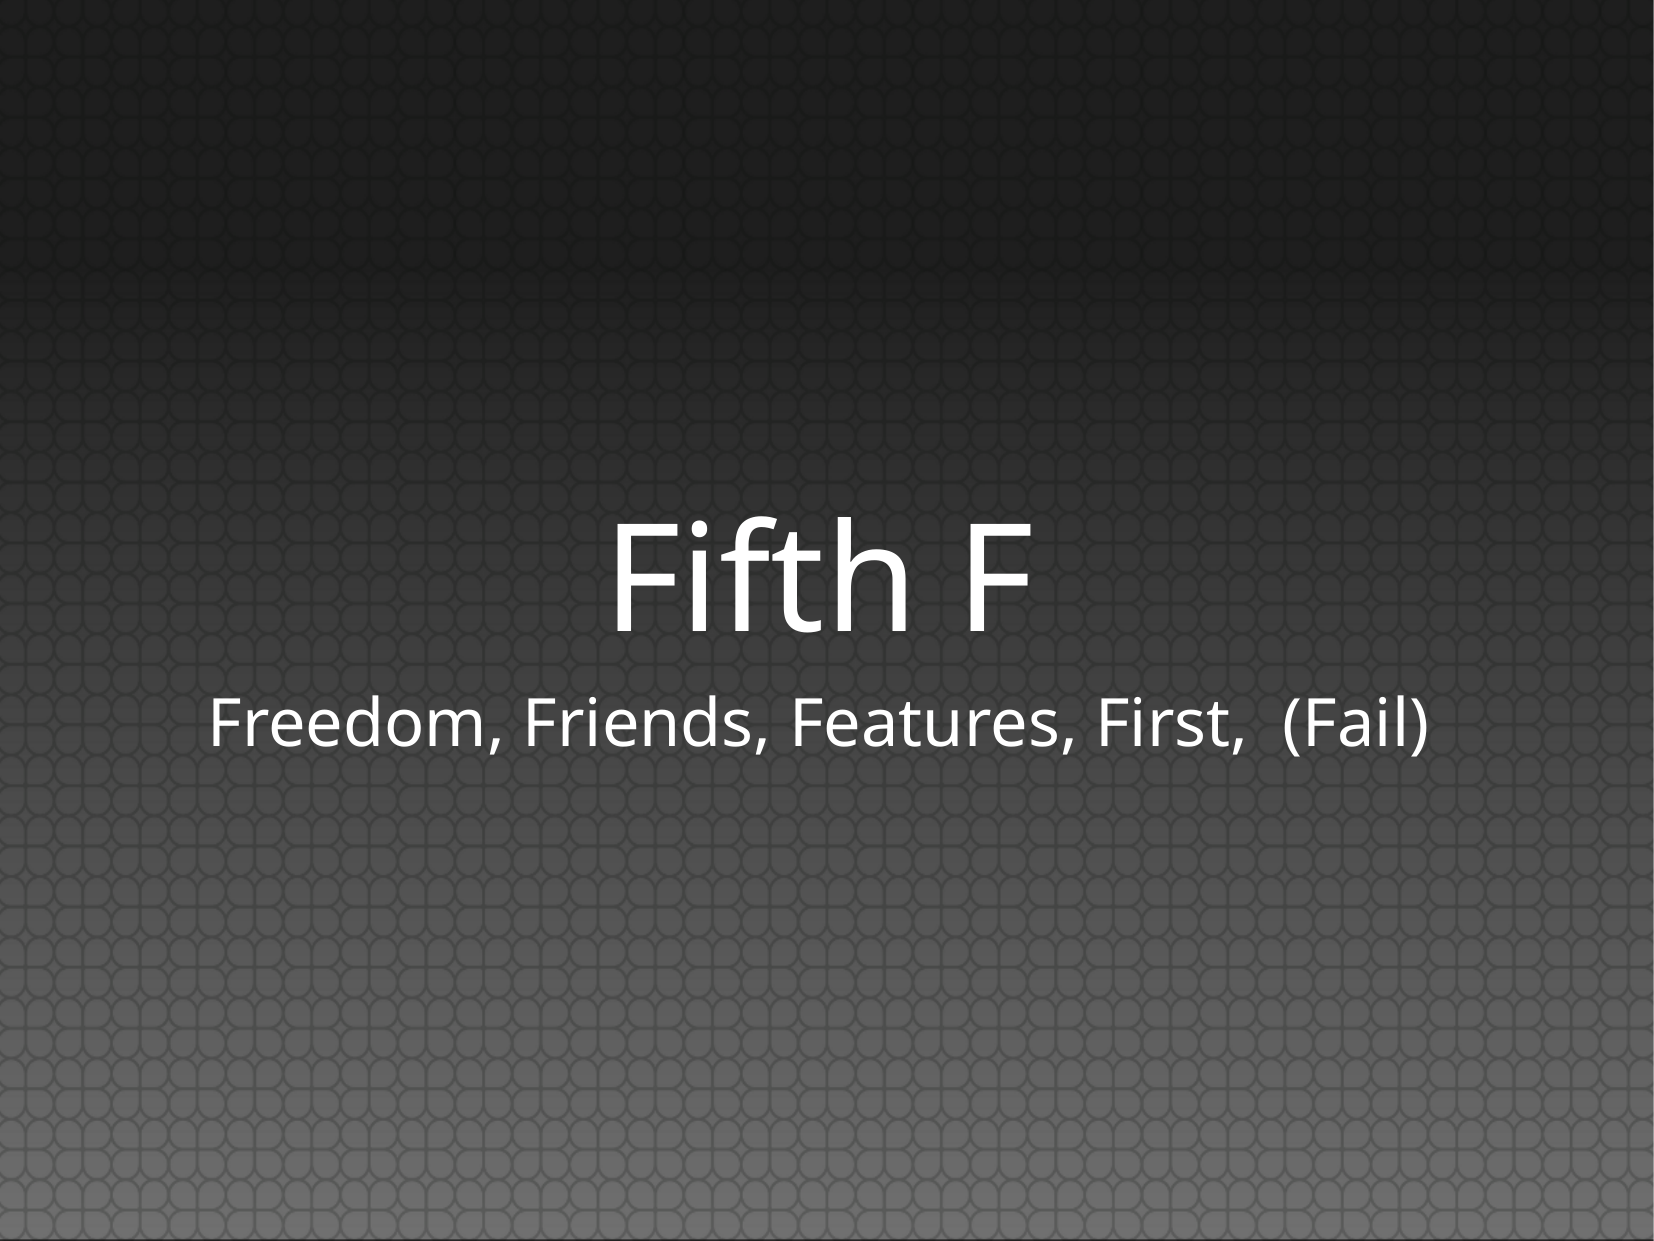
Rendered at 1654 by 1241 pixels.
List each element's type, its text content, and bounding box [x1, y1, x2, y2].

picture [0, 0, 1654, 1241]
title Fifth F Freedom, Friends, Features, First, (Fail) [75, 492, 1564, 746]
